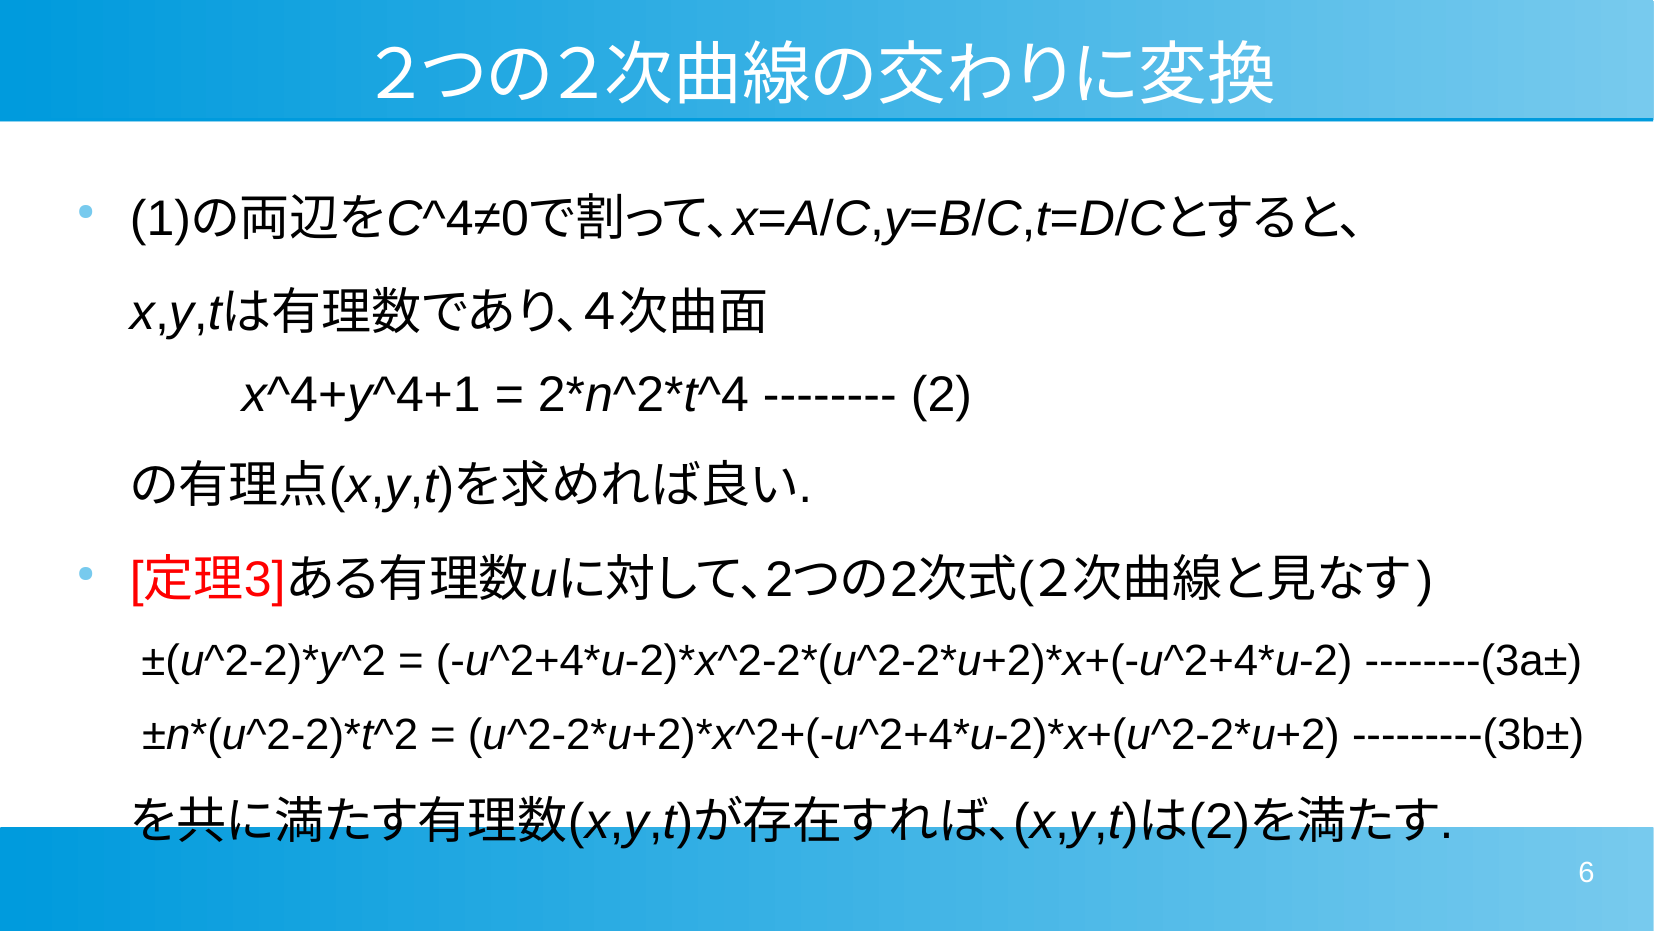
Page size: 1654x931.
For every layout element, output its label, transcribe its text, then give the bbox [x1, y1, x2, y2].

title ２つの２次曲線の交わりに変換 [59, 29, 1595, 108]
list (1)の両辺をC^4≠0で割って、x=A/C,y=B/C,t=D/Cとすると、 x,y,tは有理数であり、４次曲面 x^4+y^4+1 = 2*n^2*t^4 -------- (2) の有理点(x,y,t)を求めれば良い. [定理3]ある有理数uに対して、2つの2次式(２次曲線と見なす) ±(u^2-2)*y^2 = (-u^2+4*u-2)*x^2-2*(u^2-2*u+2)*x+(-u^2+4*u-2) --------(3a±) ±n*(u^2-2)*t^2 = (u^2-2*u+2)*x^2+(-u^2+4*u-2)*x+(u^2-2*u+2) ---------(3b±) を共に満たす有理数(x,y,t)が存在すれば、(x,y,t)は(2)を満たす. [59, 177, 1595, 798]
